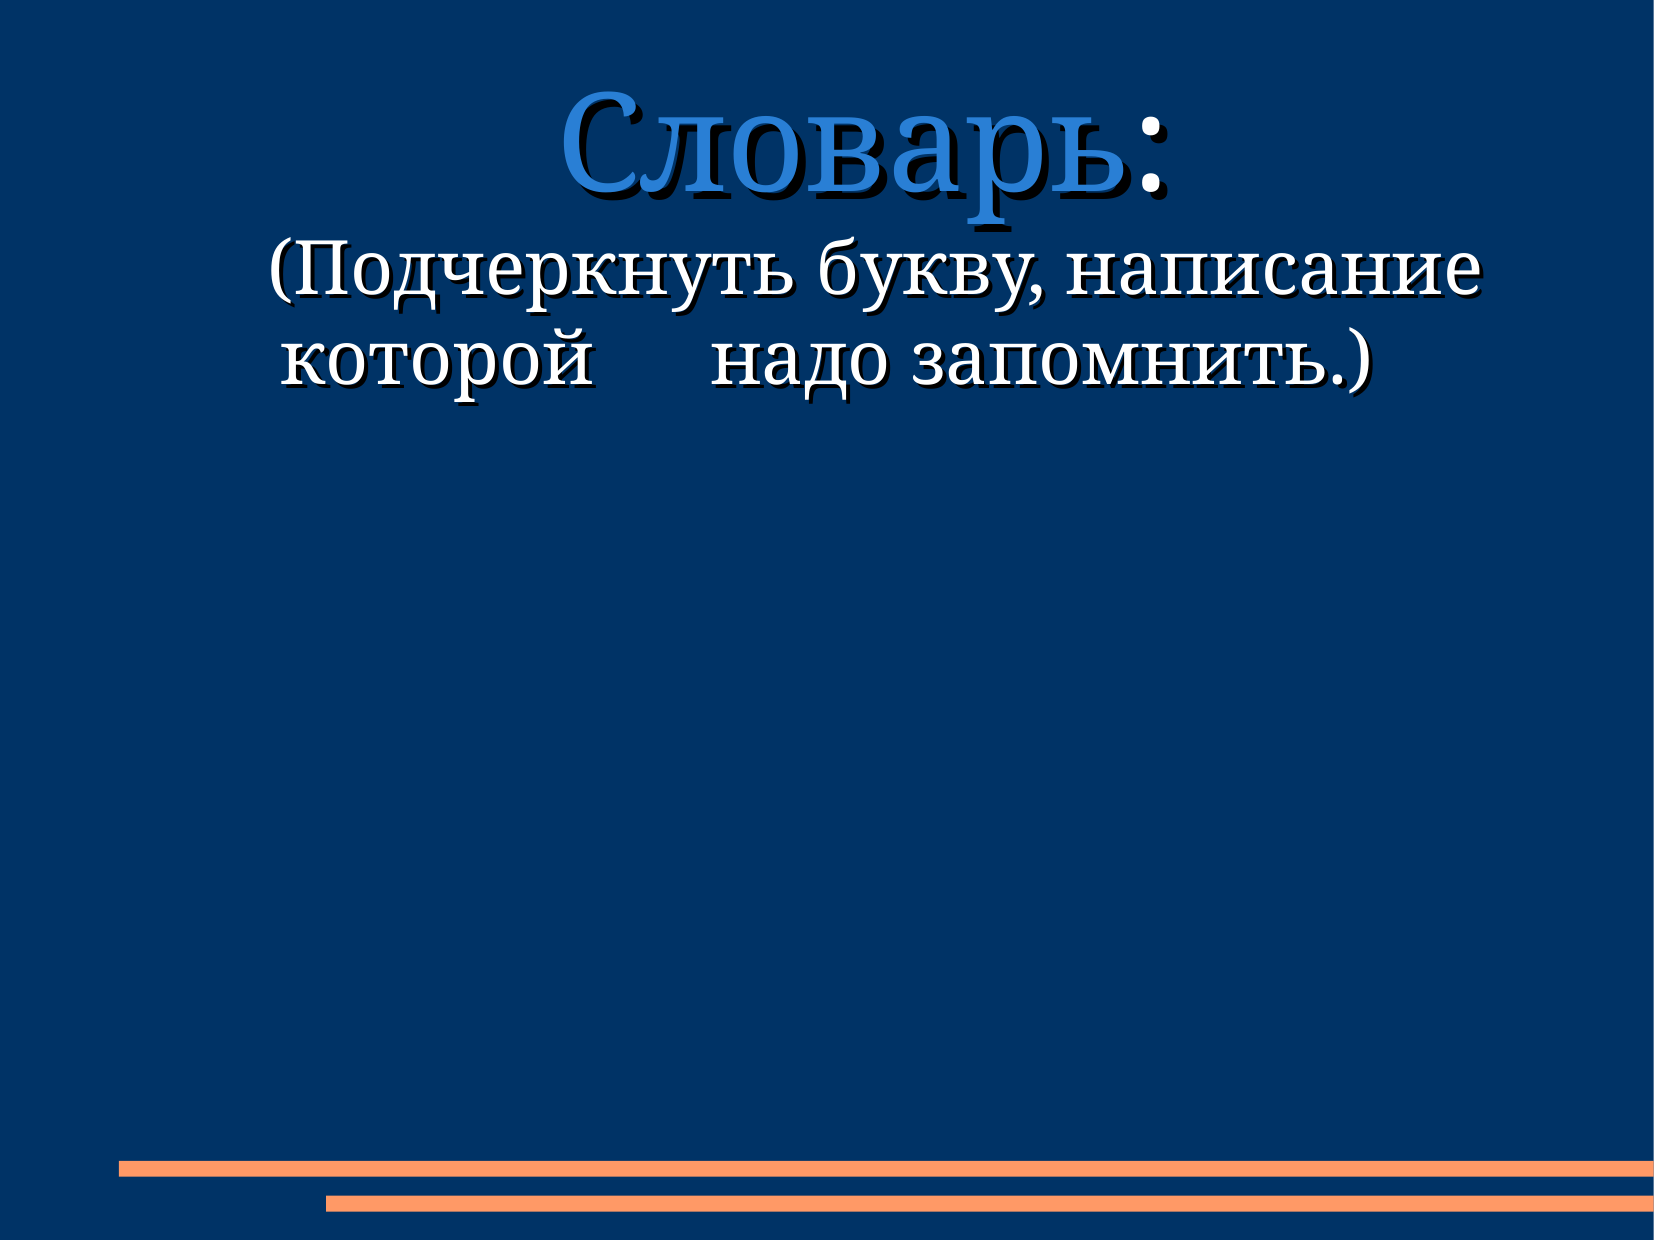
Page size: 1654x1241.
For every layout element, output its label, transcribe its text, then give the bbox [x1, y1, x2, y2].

title Словарь: (Подчеркнуть букву, написание которой надо запомнить.) [121, 46, 1534, 254]
